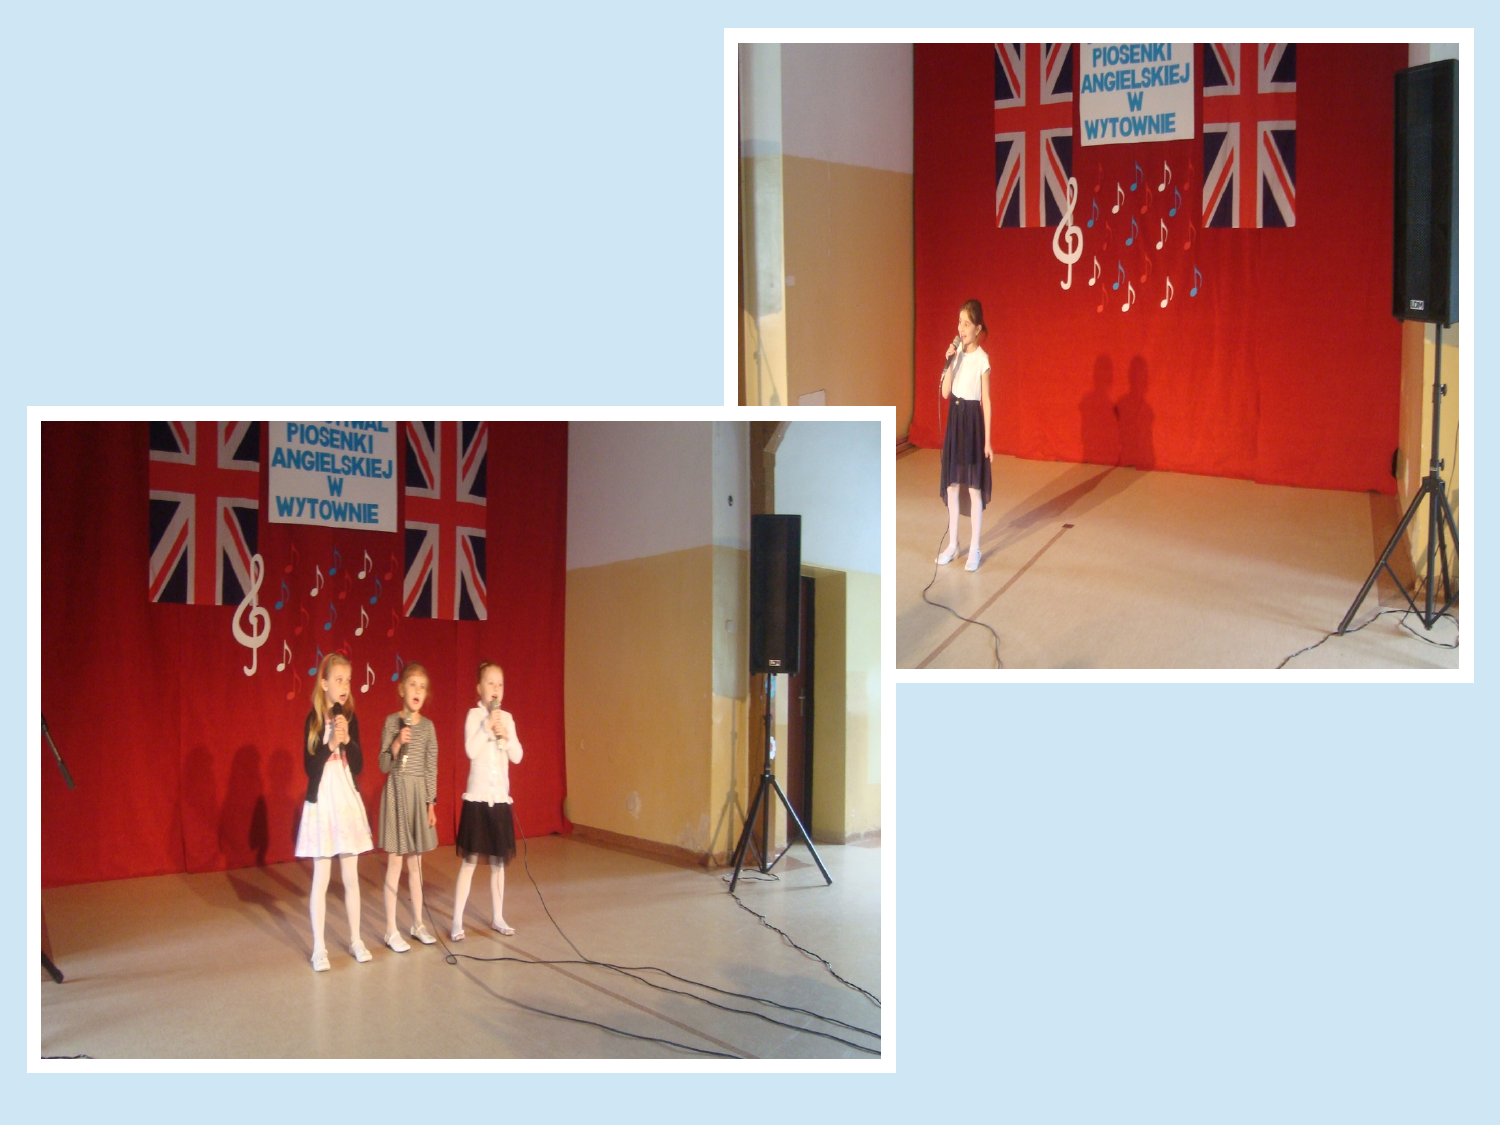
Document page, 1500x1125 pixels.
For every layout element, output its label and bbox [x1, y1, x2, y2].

picture [41, 420, 882, 1059]
picture [738, 42, 1460, 669]
